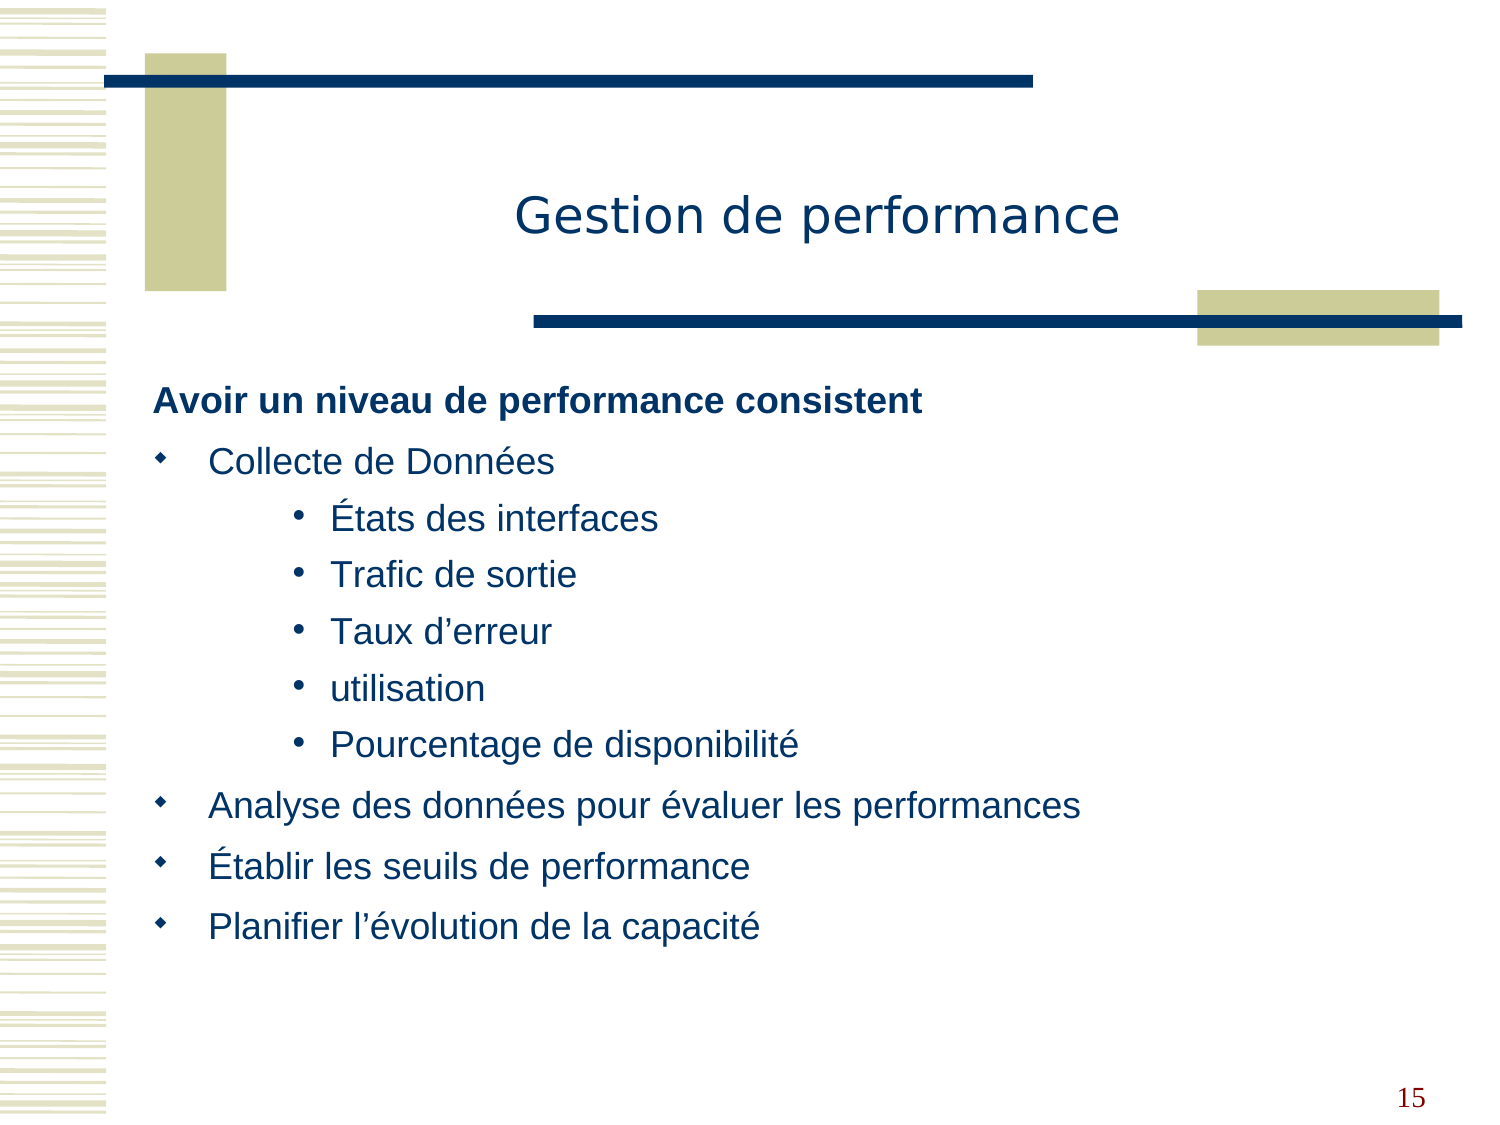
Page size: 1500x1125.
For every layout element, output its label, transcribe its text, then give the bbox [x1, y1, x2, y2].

title Gestion de performance [212, 99, 1424, 251]
list Avoir un niveau de performance consistent Collecte de Données États des interfaces Trafic de sortie Taux d’erreur utilisation Pourcentage de disponibilité Analyse des données pour évaluer les performances Établir les seuils de performance Planifier l’évolution de la capacité [137, 362, 1439, 1007]
